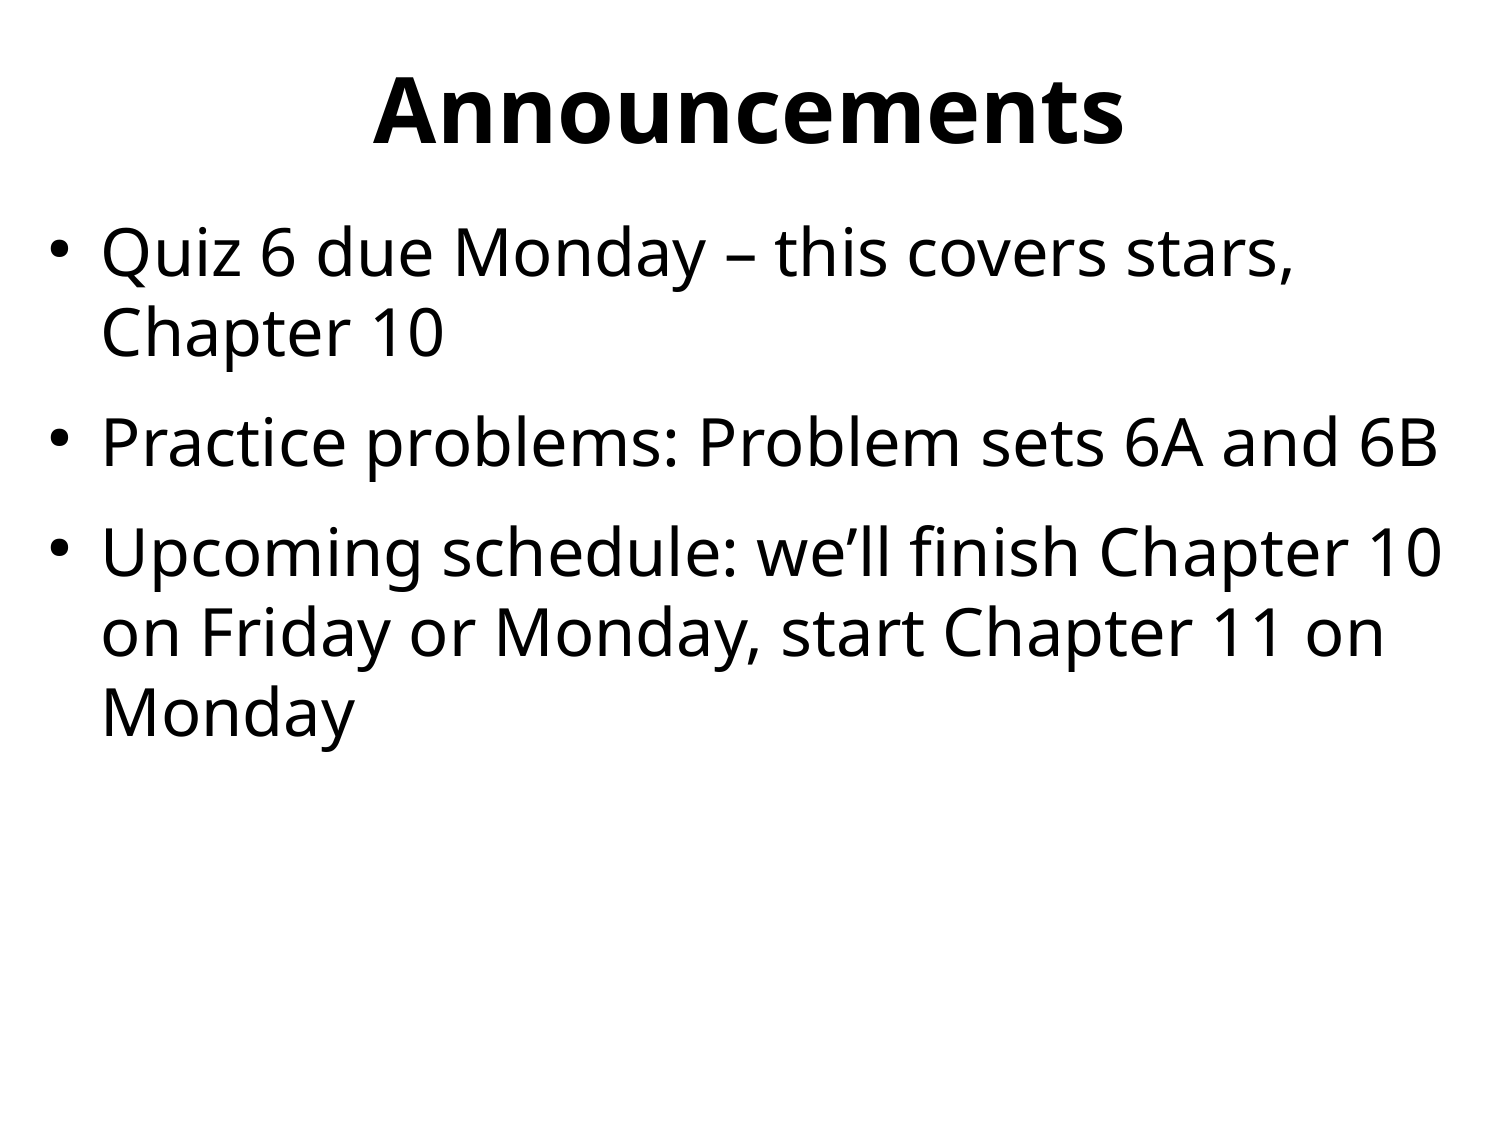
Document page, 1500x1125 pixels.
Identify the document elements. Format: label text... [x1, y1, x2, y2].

list Quiz 6 due Monday – this covers stars, Chapter 10 Practice problems: Problem sets 6A and 6B Upcoming schedule: we’ll finish Chapter 10 on Friday or Monday, start Chapter 11 on Monday [30, 210, 1471, 1036]
title Announcements [30, 55, 1471, 163]
